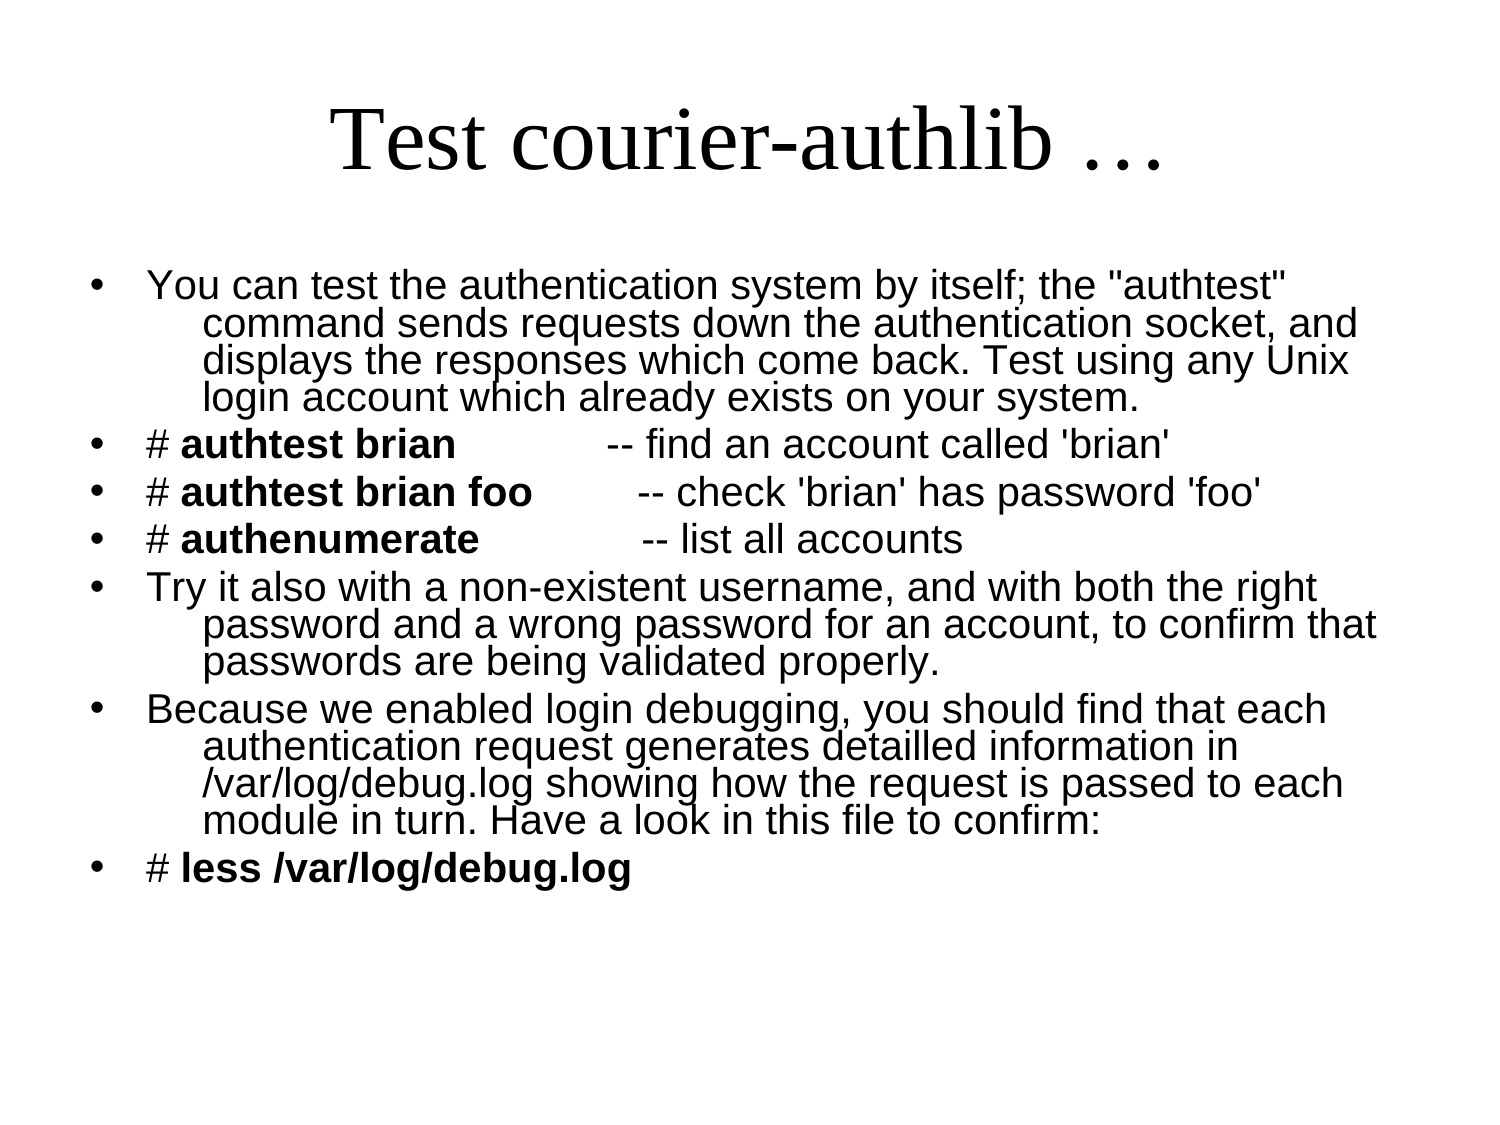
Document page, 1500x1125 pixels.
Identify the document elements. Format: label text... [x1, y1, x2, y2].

title Test courier-authlib … [75, 45, 1426, 233]
list You can test the authentication system by itself; the "authtest" command sends requests down the authentication socket, and displays the responses which come back. Test using any Unix login account which already exists on your system. # authtest brian -- find an account called 'brian' # authtest brian foo -- check 'brian' has password 'foo' # authenumerate -- list all accounts Try it also with a non-existent username, and with both the right password and a wrong password for an account, to confirm that passwords are being validated properly. Because we enabled login debugging, you should find that each authentication request generates detailled information in /var/log/debug.log showing how the request is passed to each module in turn. Have a look in this file to confirm: # less /var/log/debug.log [75, 262, 1426, 1006]
